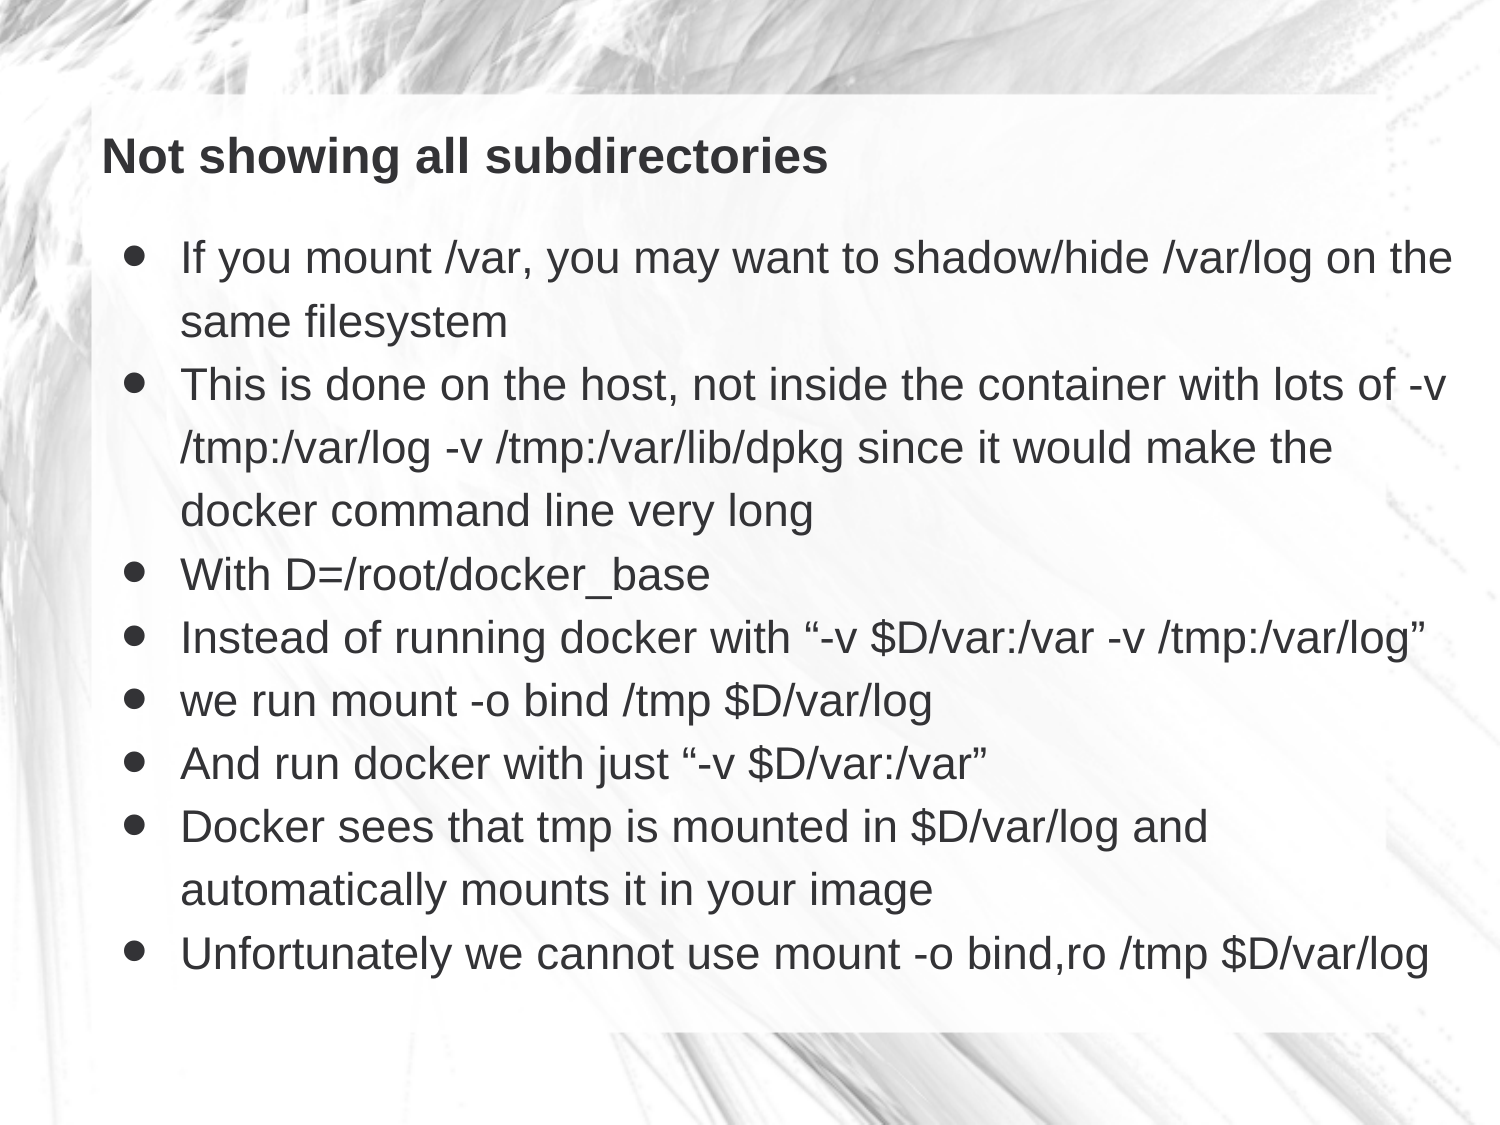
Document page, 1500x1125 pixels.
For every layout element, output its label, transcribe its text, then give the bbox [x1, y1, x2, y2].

list If you mount /var, you may want to shadow/hide /var/log on the same filesystem This is done on the host, not inside the container with lots of -v /tmp:/var/log -v /tmp:/var/lib/dpkg since it would make the docker command line very long With D=/root/docker_base Instead of running docker with “-v $D/var:/var -v /tmp:/var/log” we run mount -o bind /tmp $D/var/log And run docker with just “-v $D/var:/var” Docker sees that tmp is mounted in $D/var/log and automatically mounts it in your image Unfortunately we cannot use mount -o bind,ro /tmp $D/var/log [90, 204, 1471, 1021]
title Not showing all subdirectories [61, 108, 1412, 205]
picture [0, 0, 1500, 1125]
